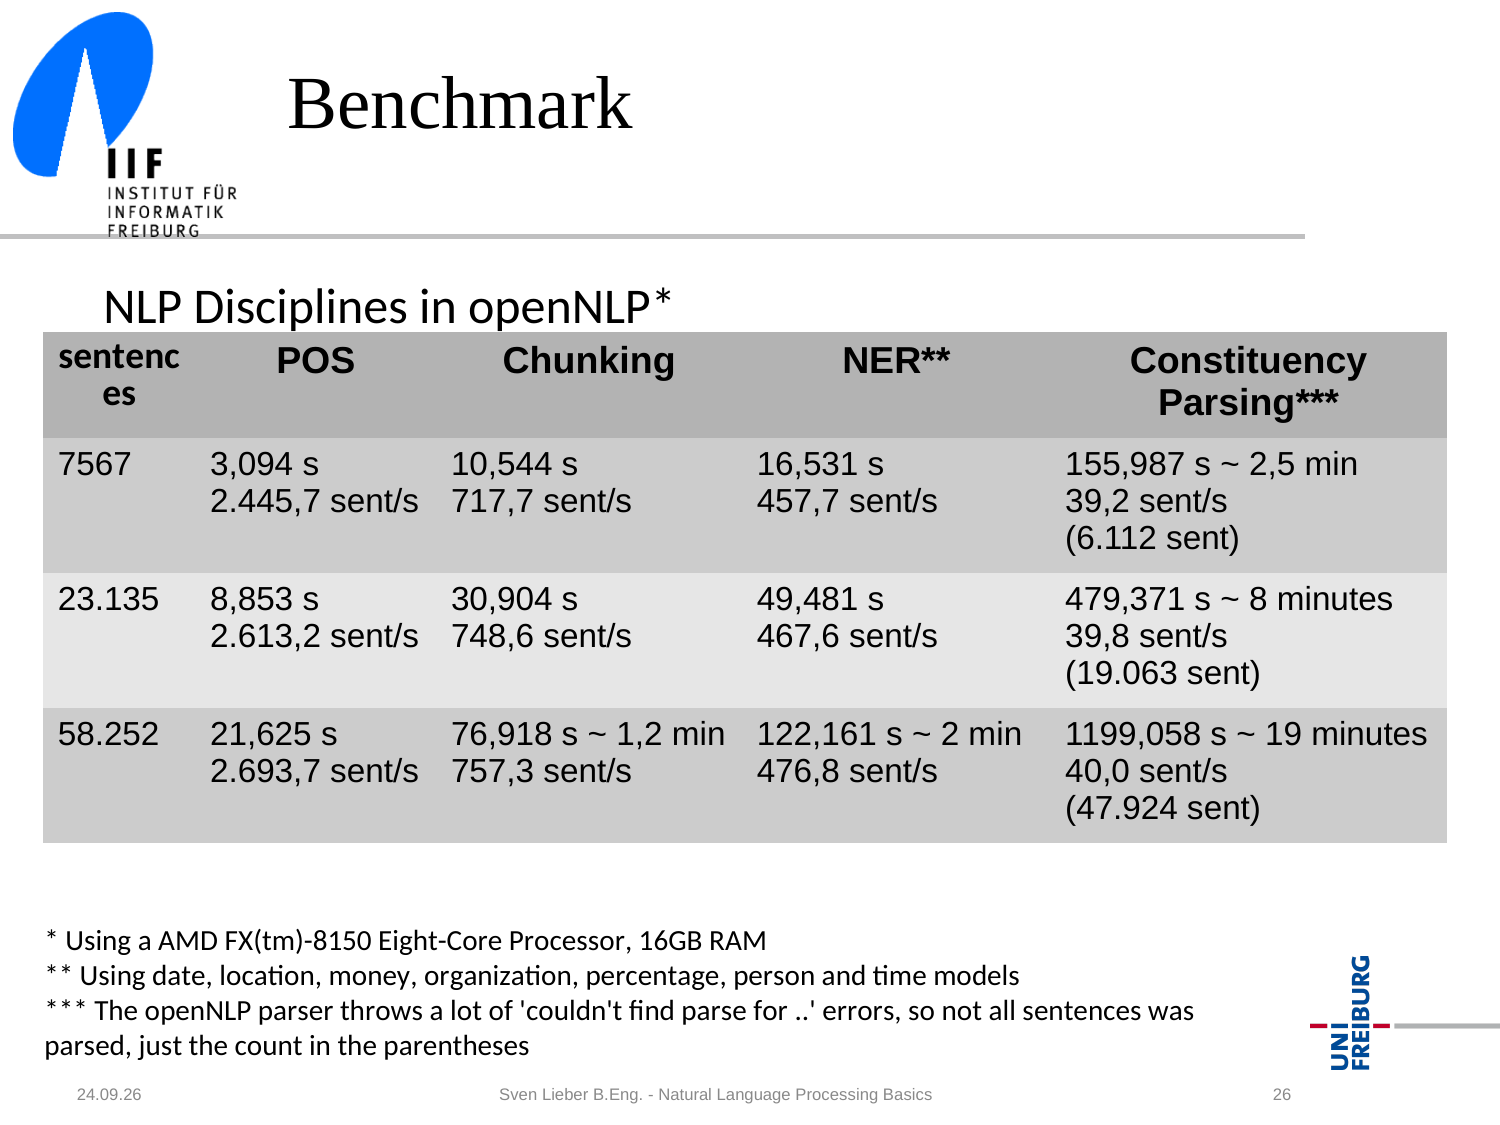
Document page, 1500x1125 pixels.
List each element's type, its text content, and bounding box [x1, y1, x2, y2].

table_cell 10,544 s 717,7 sent/s [436, 438, 742, 573]
table_cell 1199,058 s ~ 19 minutes 40,0 sent/s (47.924 sent) [1050, 708, 1447, 843]
table_header Constituency Parsing*** [1050, 332, 1447, 438]
picture [13, 12, 237, 237]
table_cell 3,094 s 2.445,7 sent/s [195, 438, 436, 573]
table_cell 49,481 s 467,6 sent/s [742, 573, 1050, 708]
table_header Chunking [436, 341, 742, 438]
title Benchmark [272, 46, 1306, 152]
table_header POS [195, 341, 436, 438]
table_cell 30,904 s 748,6 sent/s [436, 573, 742, 708]
table_cell 16,531 s 457,7 sent/s [742, 438, 1050, 573]
table_header sentences [43, 332, 195, 438]
table_header NER** [742, 341, 1050, 438]
table_cell 155,987 s ~ 2,5 min 39,2 sent/s (6.112 sent) [1050, 438, 1447, 573]
table_cell 23.135 [43, 573, 195, 708]
table_cell 479,371 s ~ 8 minutes 39,8 sent/s (19.063 sent) [1050, 573, 1447, 708]
table_cell 76,918 s ~ 1,2 min 757,3 sent/s [436, 708, 742, 843]
table_cell 8,853 s 2.613,2 sent/s [195, 573, 436, 708]
table_cell 122,161 s ~ 2 min 476,8 sent/s [742, 708, 1050, 843]
text_box NLP Disciplines in openNLP* [88, 265, 1388, 341]
table_cell 58.252 [43, 708, 195, 843]
table_cell 7567 [43, 438, 195, 573]
table_cell 21,625 s 2.693,7 sent/s [195, 708, 436, 843]
picture [1310, 956, 1500, 1070]
text_box * Using a AMD FX(tm)-8150 Eight-Core Processor, 16GB RAM ** Using date, location, money, organization, percentage, person and time models *** The openNLP parser throws a lot of 'couldn't find parse for ..' errors, so not all sentences was parsed, just the count in the parentheses [29, 913, 1211, 1069]
